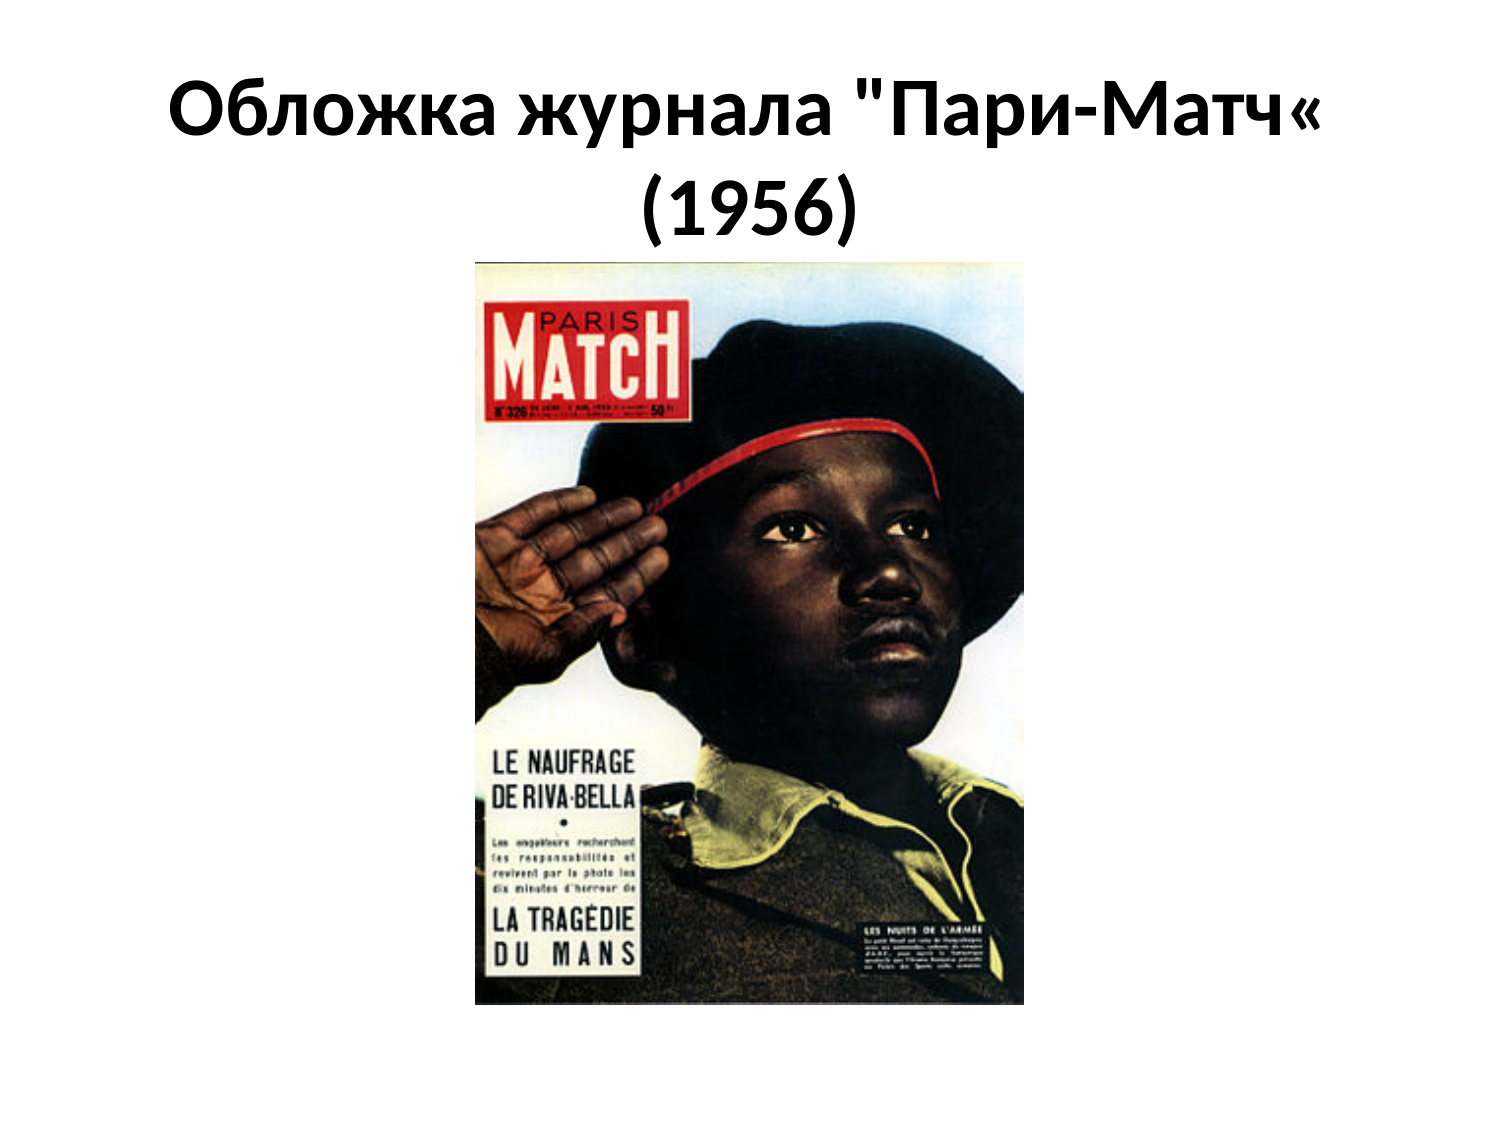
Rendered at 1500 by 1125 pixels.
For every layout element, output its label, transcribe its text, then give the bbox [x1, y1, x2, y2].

title Обложка журнала "Пари-Матч« (1956) [75, 45, 1426, 233]
picture [475, 262, 1024, 1005]
